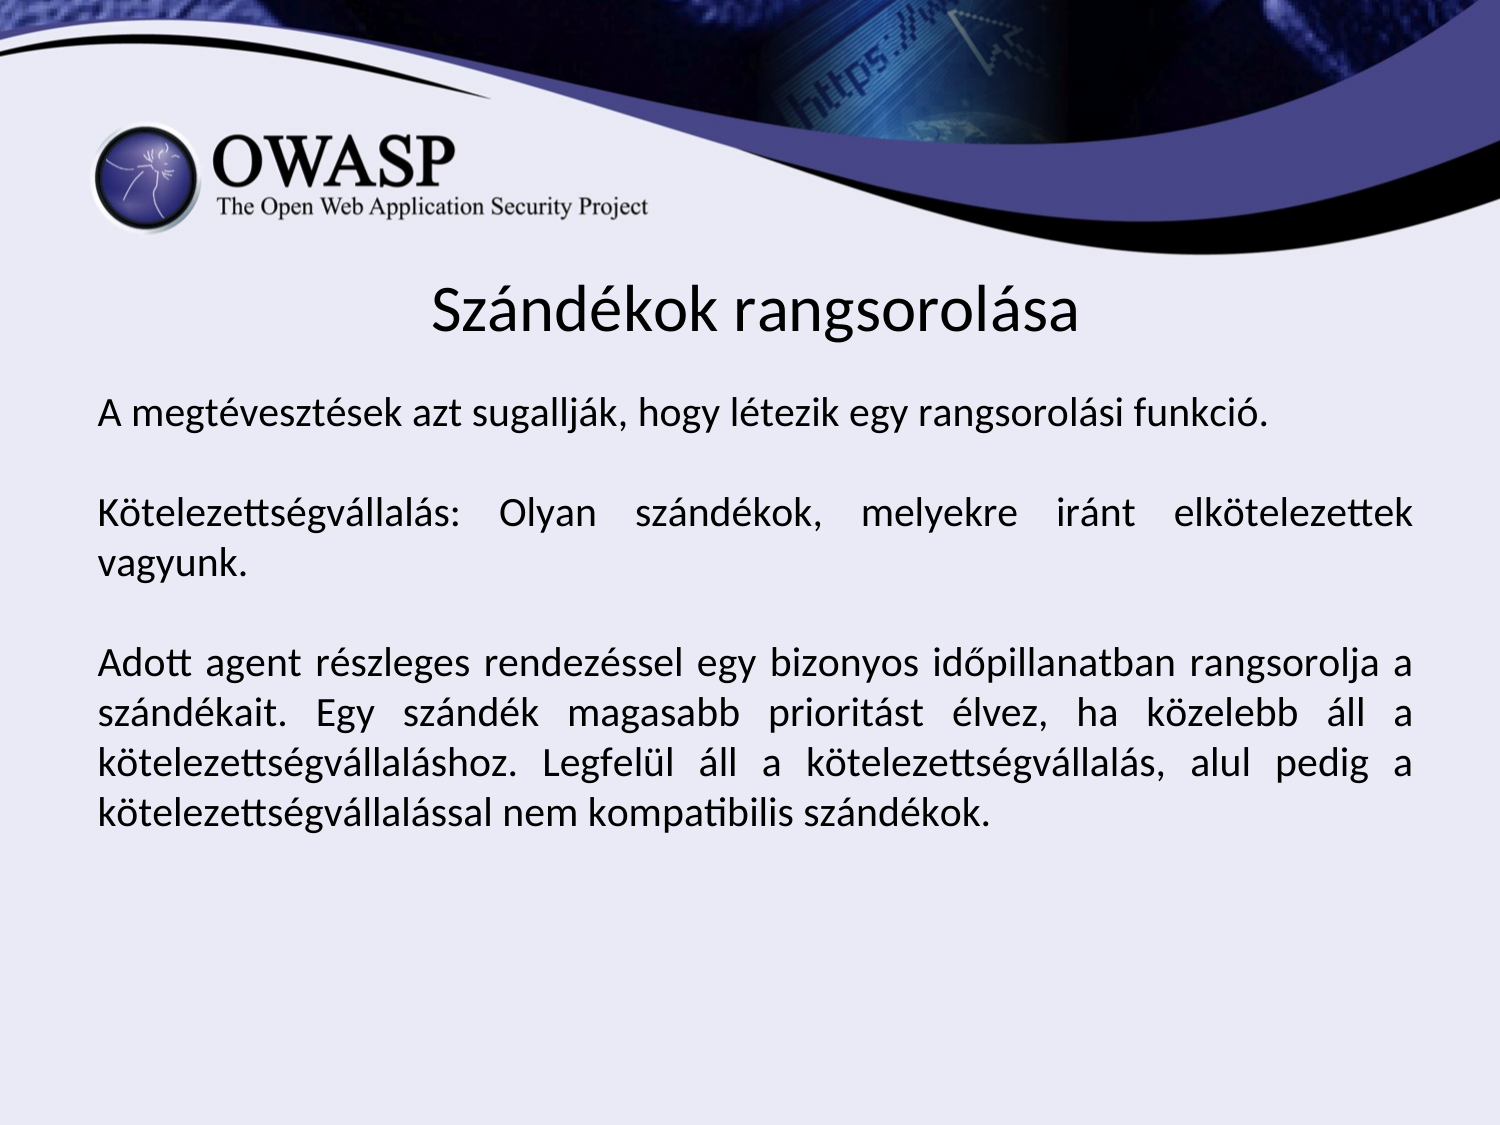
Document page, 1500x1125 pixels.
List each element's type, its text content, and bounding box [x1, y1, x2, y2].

picture [0, 0, 1500, 1125]
text_box Szándékok rangsorolása A megtévesztések azt sugallják, hogy létezik egy rangsorolási funkció. Kötelezettségvállalás: Olyan szándékok, melyekre iránt elkötelezettek vagyunk. Adott agent részleges rendezéssel egy bizonyos időpillanatban rangsorolja a szándékait. Egy szándék magasabb prioritást élvez, ha közelebb áll a kötelezettségvállaláshoz. Legfelül áll a kötelezettségvállalás, alul pedig a kötelezettségvállalással nem kompatibilis szándékok. [82, 257, 1430, 993]
